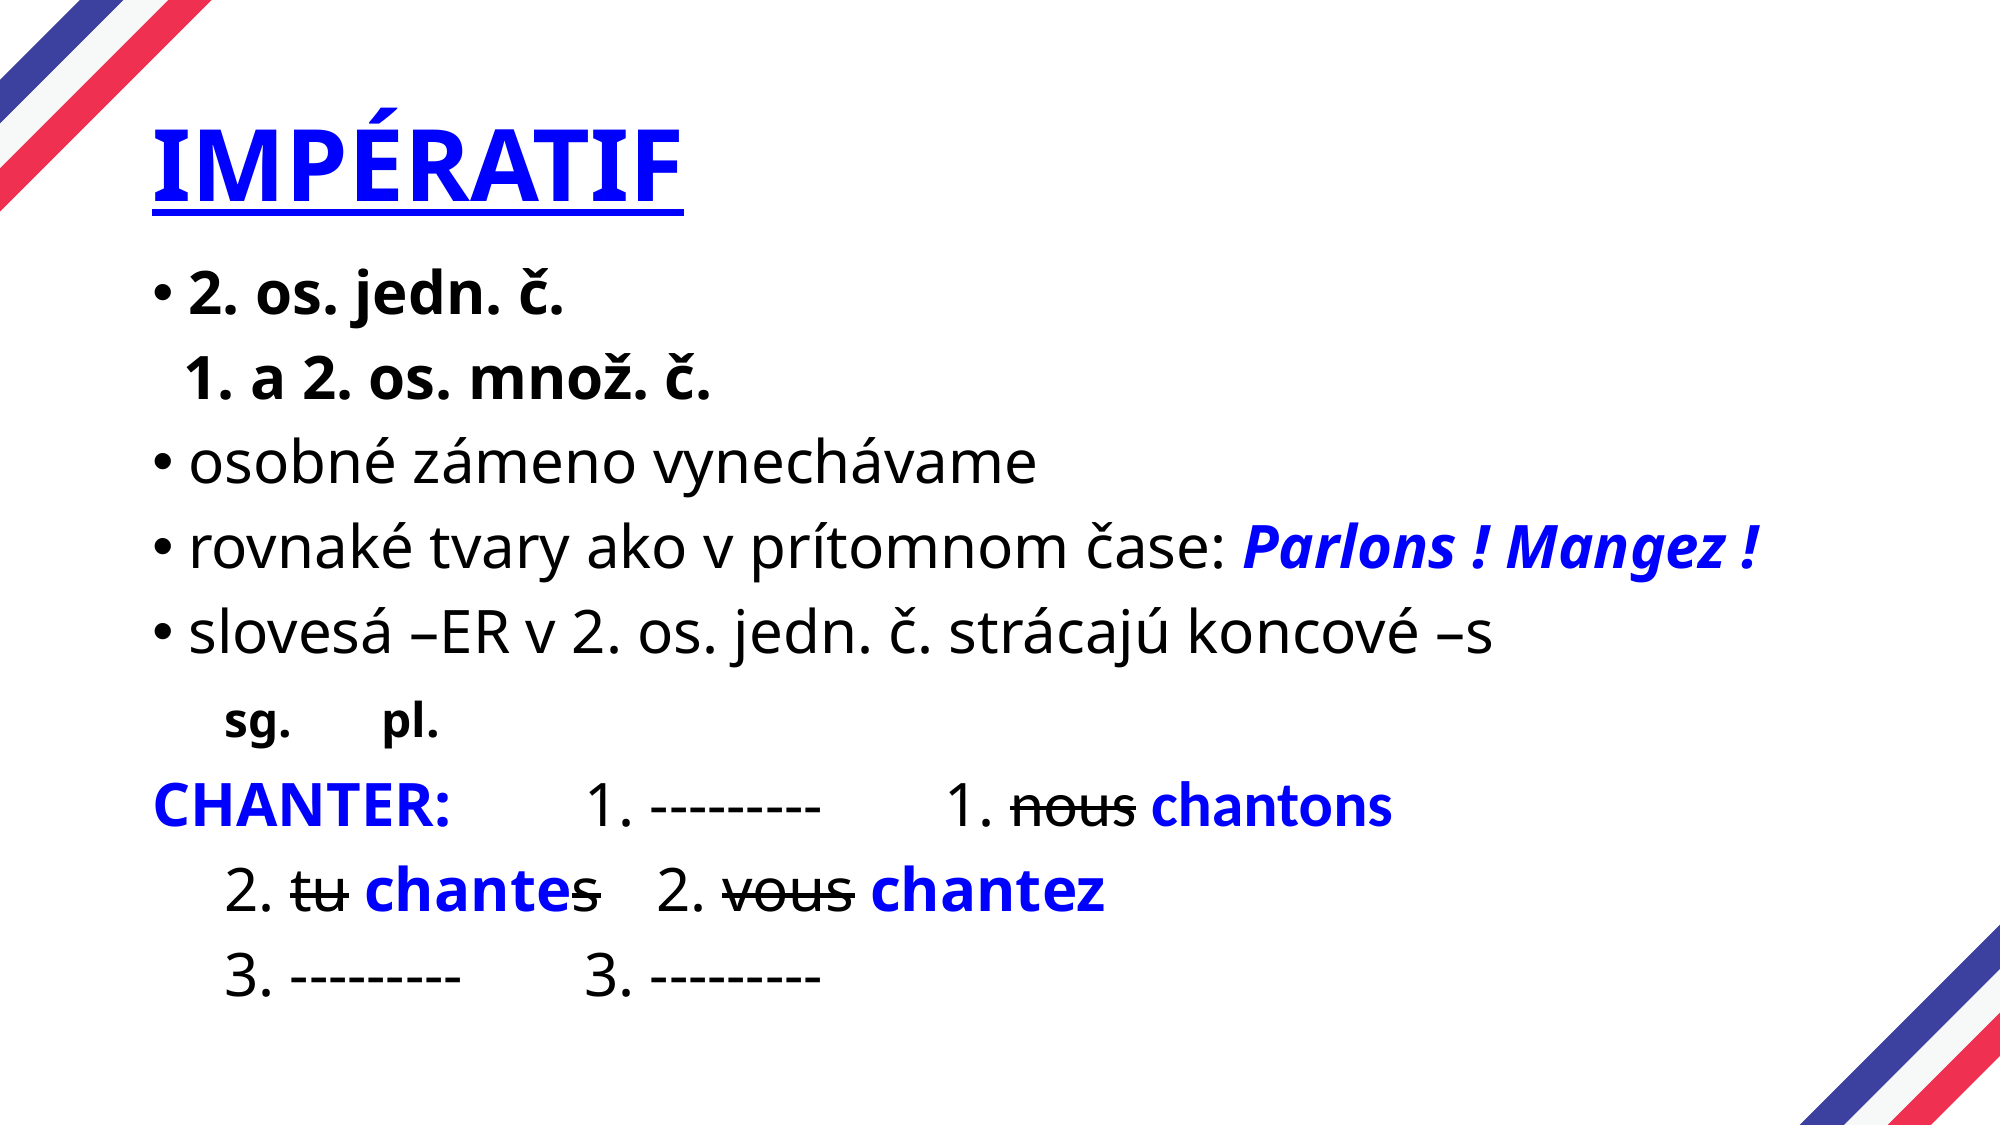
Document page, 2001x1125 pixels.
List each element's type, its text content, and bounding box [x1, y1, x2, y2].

list 2. os. jedn. č. 1. a 2. os. množ. č. osobné zámeno vynechávame rovnaké tvary ako v prítomnom čase: Parlons ! Mangez ! slovesá –ER v 2. os. jedn. č. strácajú koncové –s sg. pl. CHANTER: 1. --------- 1. nous chantons 2. tu chantes 2. vous chantez 3. --------- 3. --------- [137, 255, 1863, 1125]
title IMPÉRATIF [137, 59, 1863, 255]
text_box [0, 0, 212, 212]
text_box [1799, 924, 2000, 1125]
